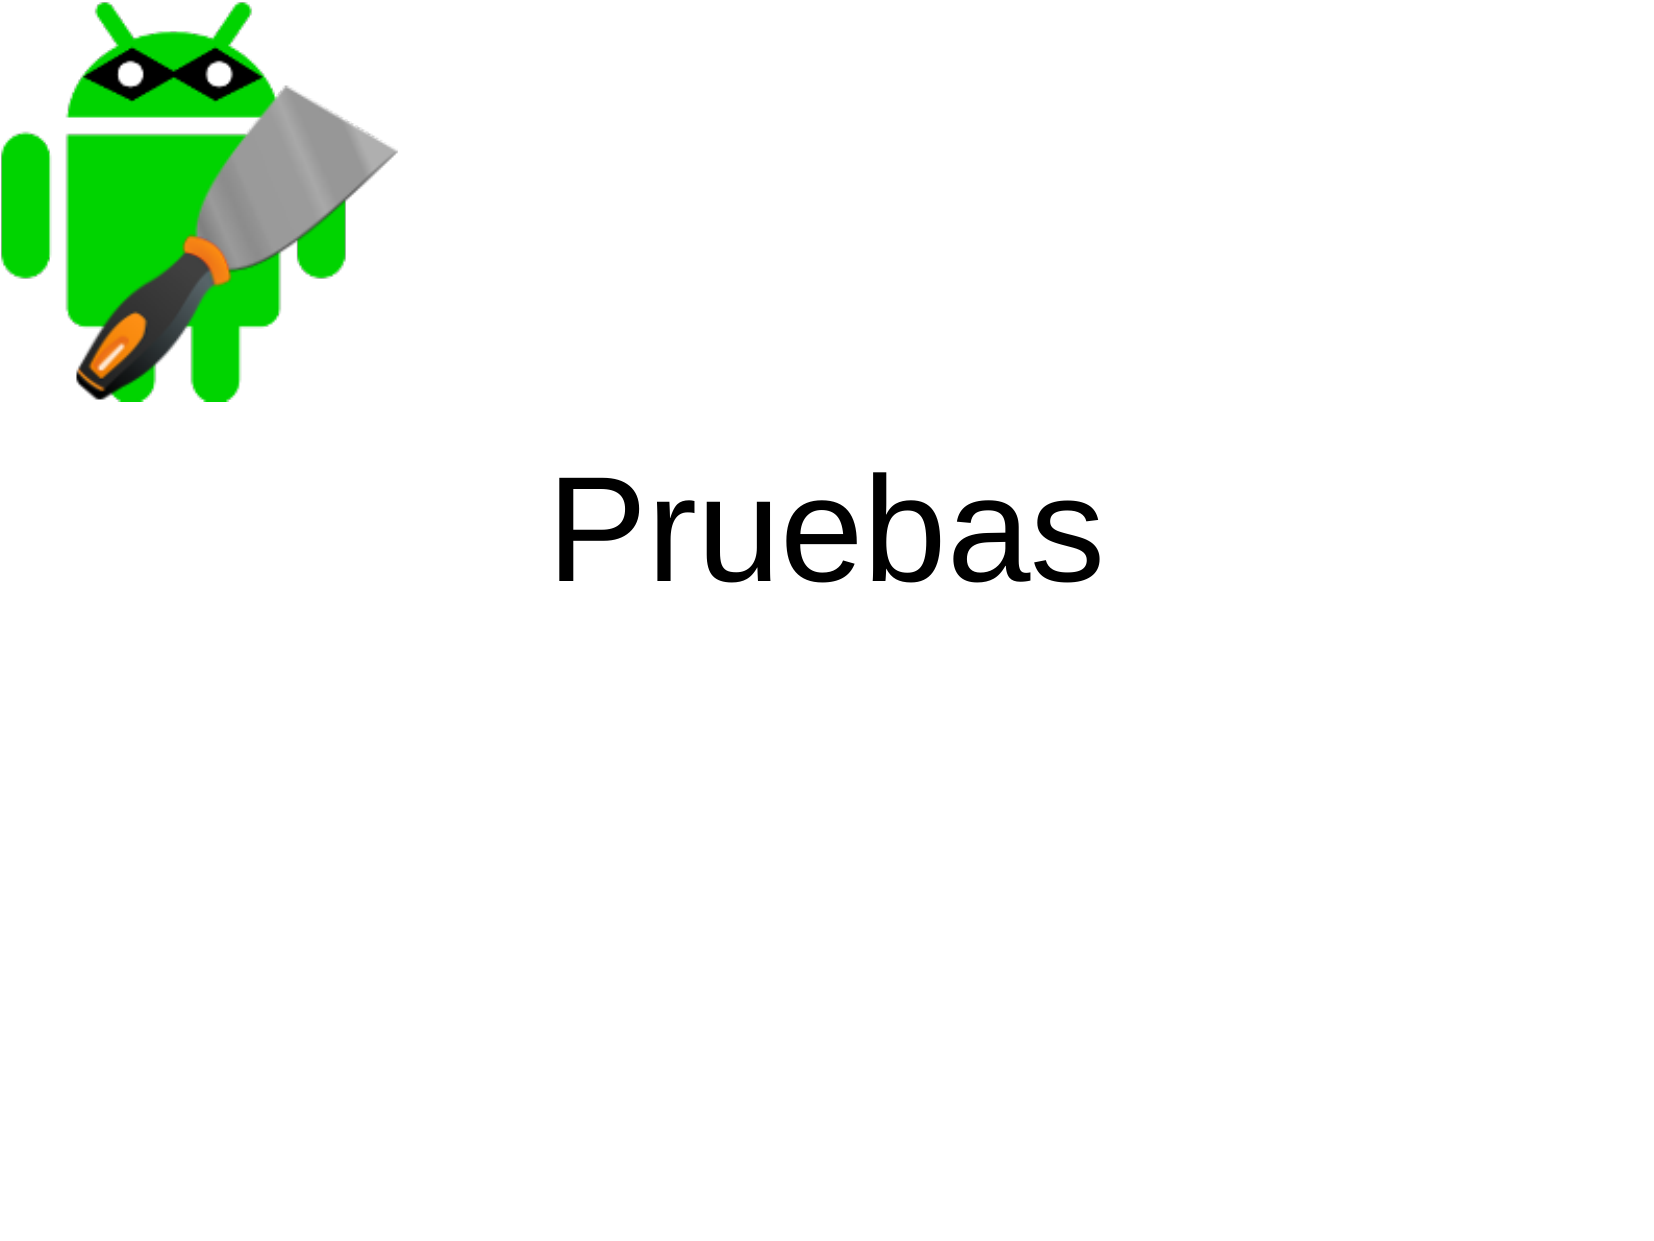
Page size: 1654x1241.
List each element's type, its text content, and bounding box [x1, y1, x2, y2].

picture [0, 1, 400, 402]
title Pruebas [82, 256, 1571, 804]
